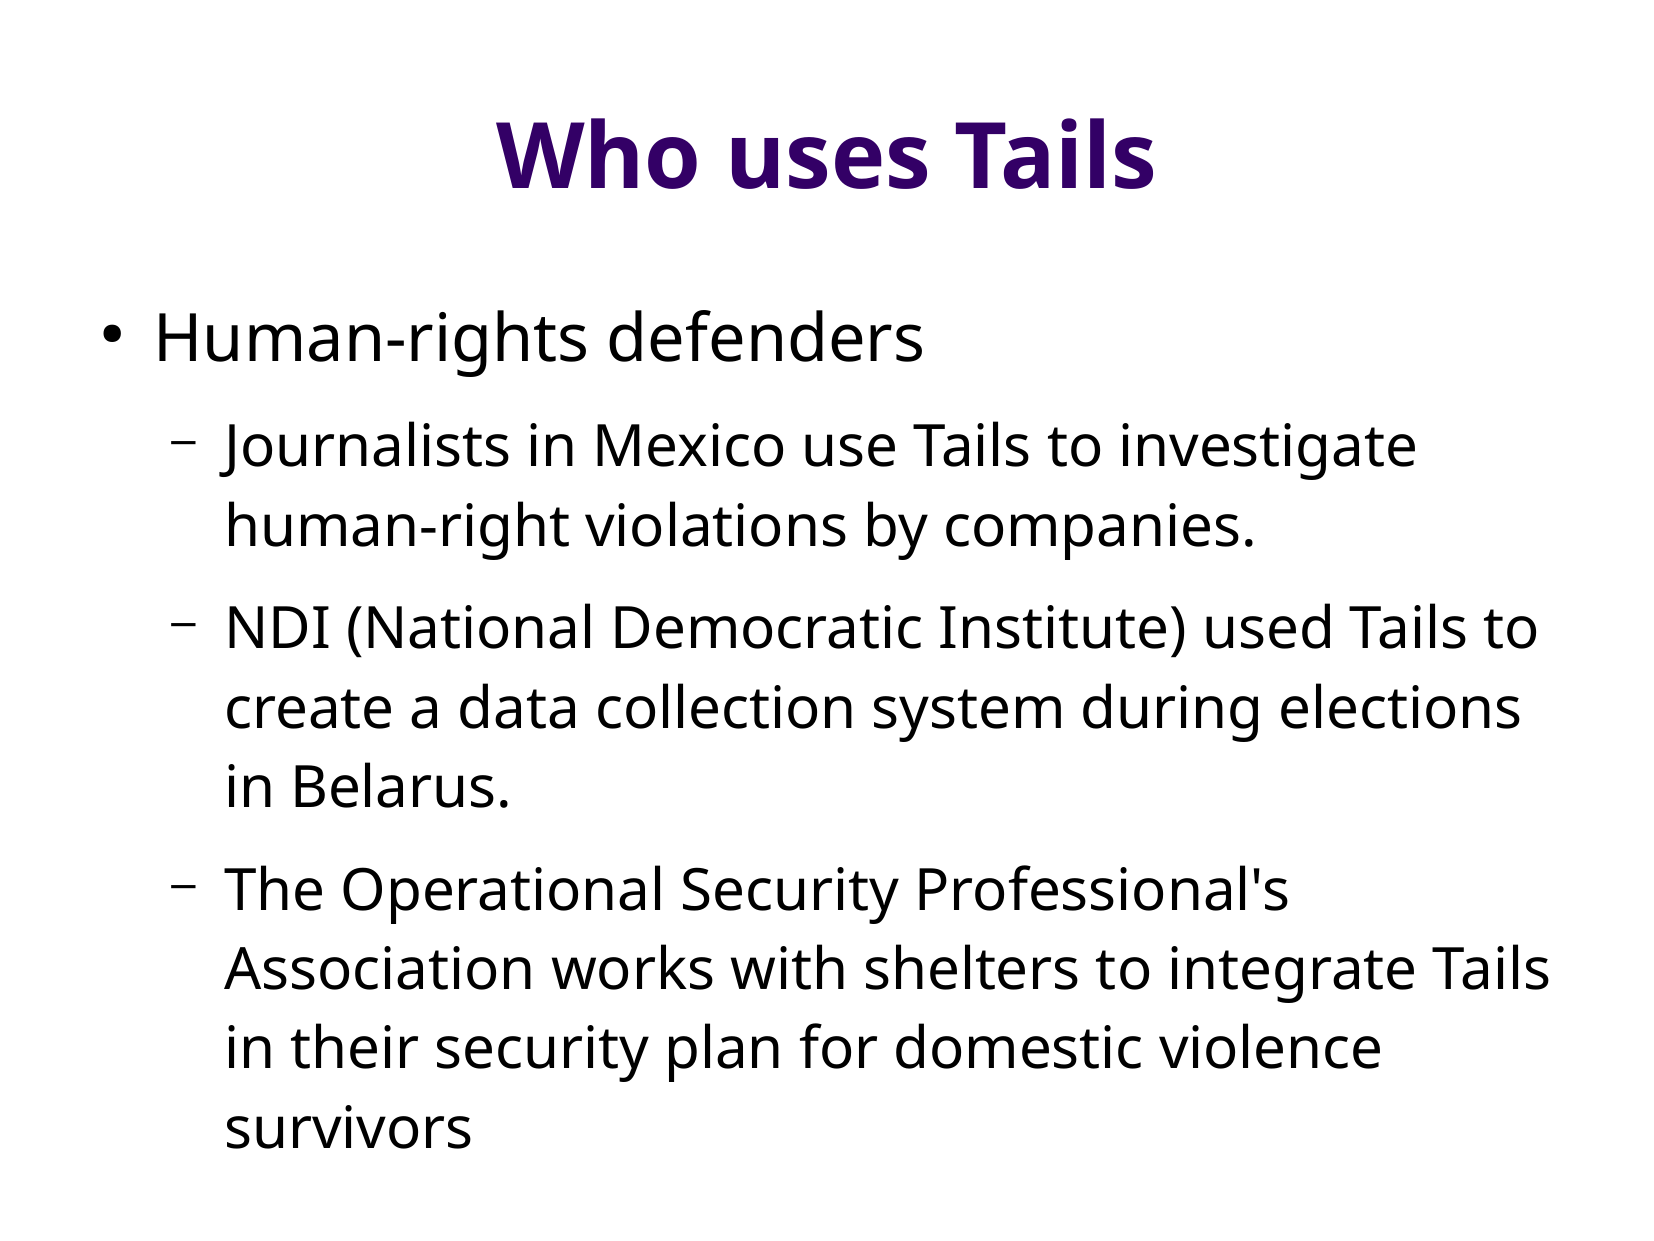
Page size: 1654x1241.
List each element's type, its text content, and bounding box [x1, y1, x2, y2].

list Human-rights defenders Journalists in Mexico use Tails to investigate human-right violations by companies. NDI (National Democratic Institute) used Tails to create a data collection system during elections in Belarus. The Operational Security Professional's Association works with shelters to integrate Tails in their security plan for domestic violence survivors [82, 290, 1571, 1201]
title Who uses Tails [82, 49, 1571, 257]
